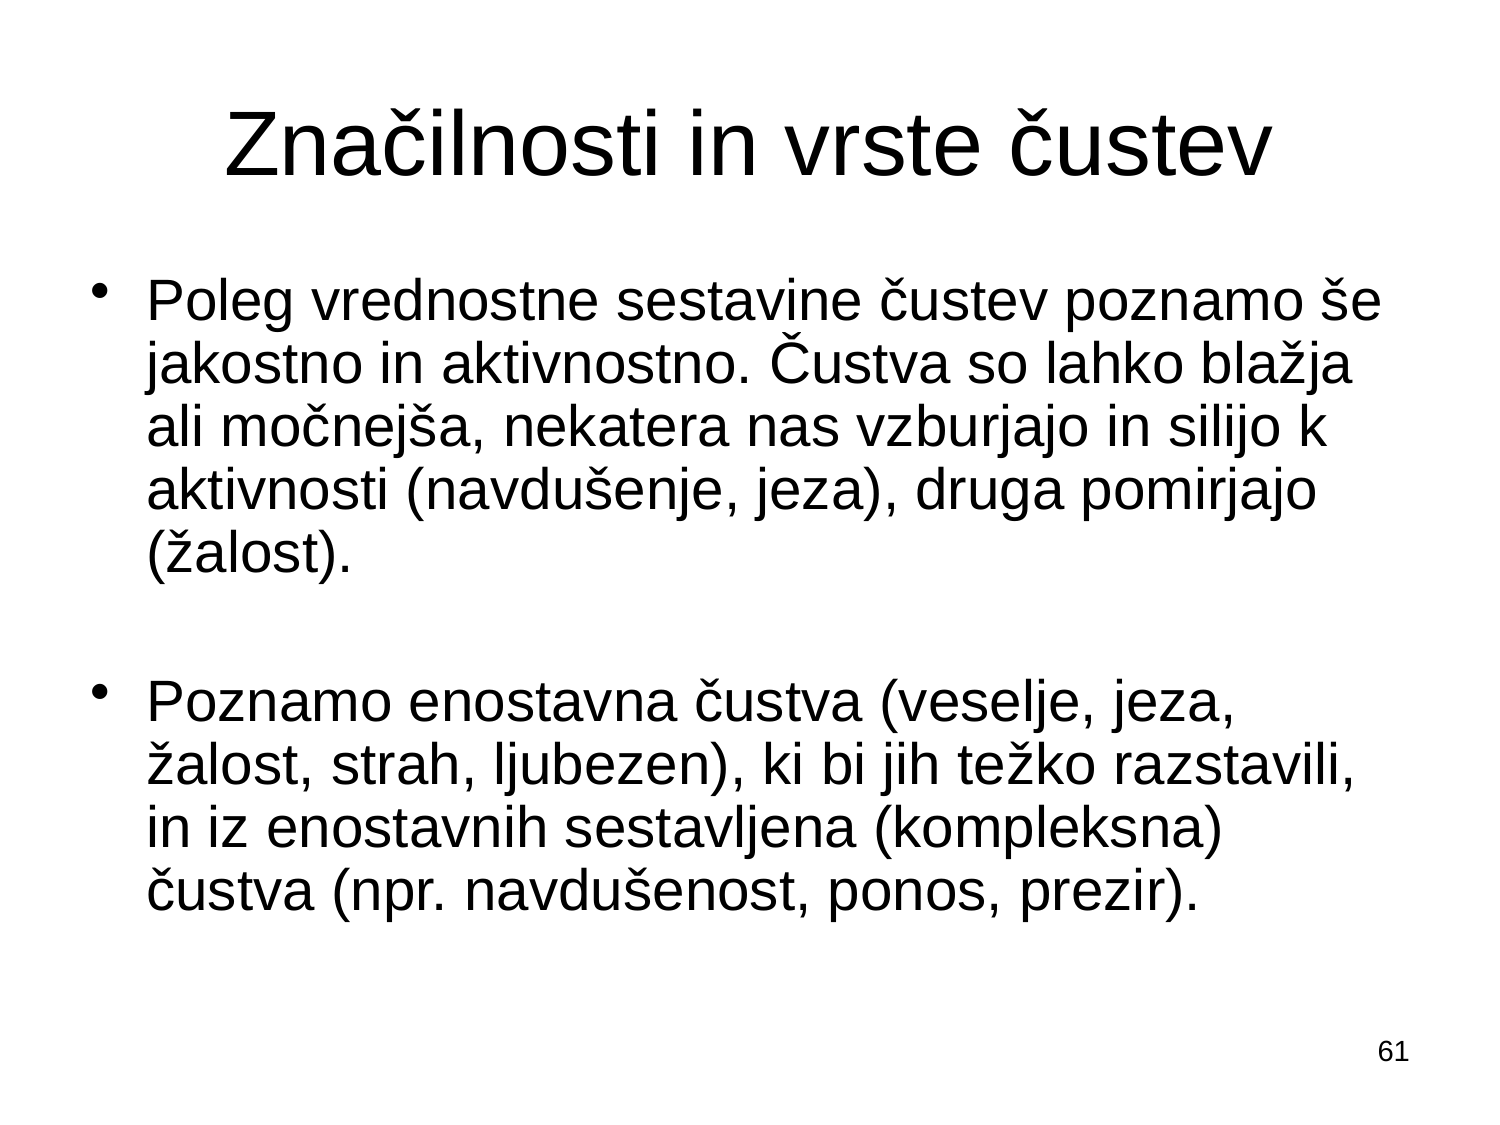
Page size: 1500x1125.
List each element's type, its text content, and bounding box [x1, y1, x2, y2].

list Poleg vrednostne sestavine čustev poznamo še jakostno in aktivnostno. Čustva so lahko blažja ali močnejša, nekatera nas vzburjajo in silijo k aktivnosti (navdušenje, jeza), druga pomirjajo (žalost). Poznamo enostavna čustva (veselje, jeza, žalost, strah, ljubezen), ki bi jih težko razstavili, in iz enostavnih sestavljena (kompleksna) čustva (npr. navdušenost, ponos, prezir). [75, 262, 1425, 1005]
slide_number <number> [1074, 1024, 1425, 1103]
title Značilnosti in vrste čustev [75, 45, 1425, 233]
